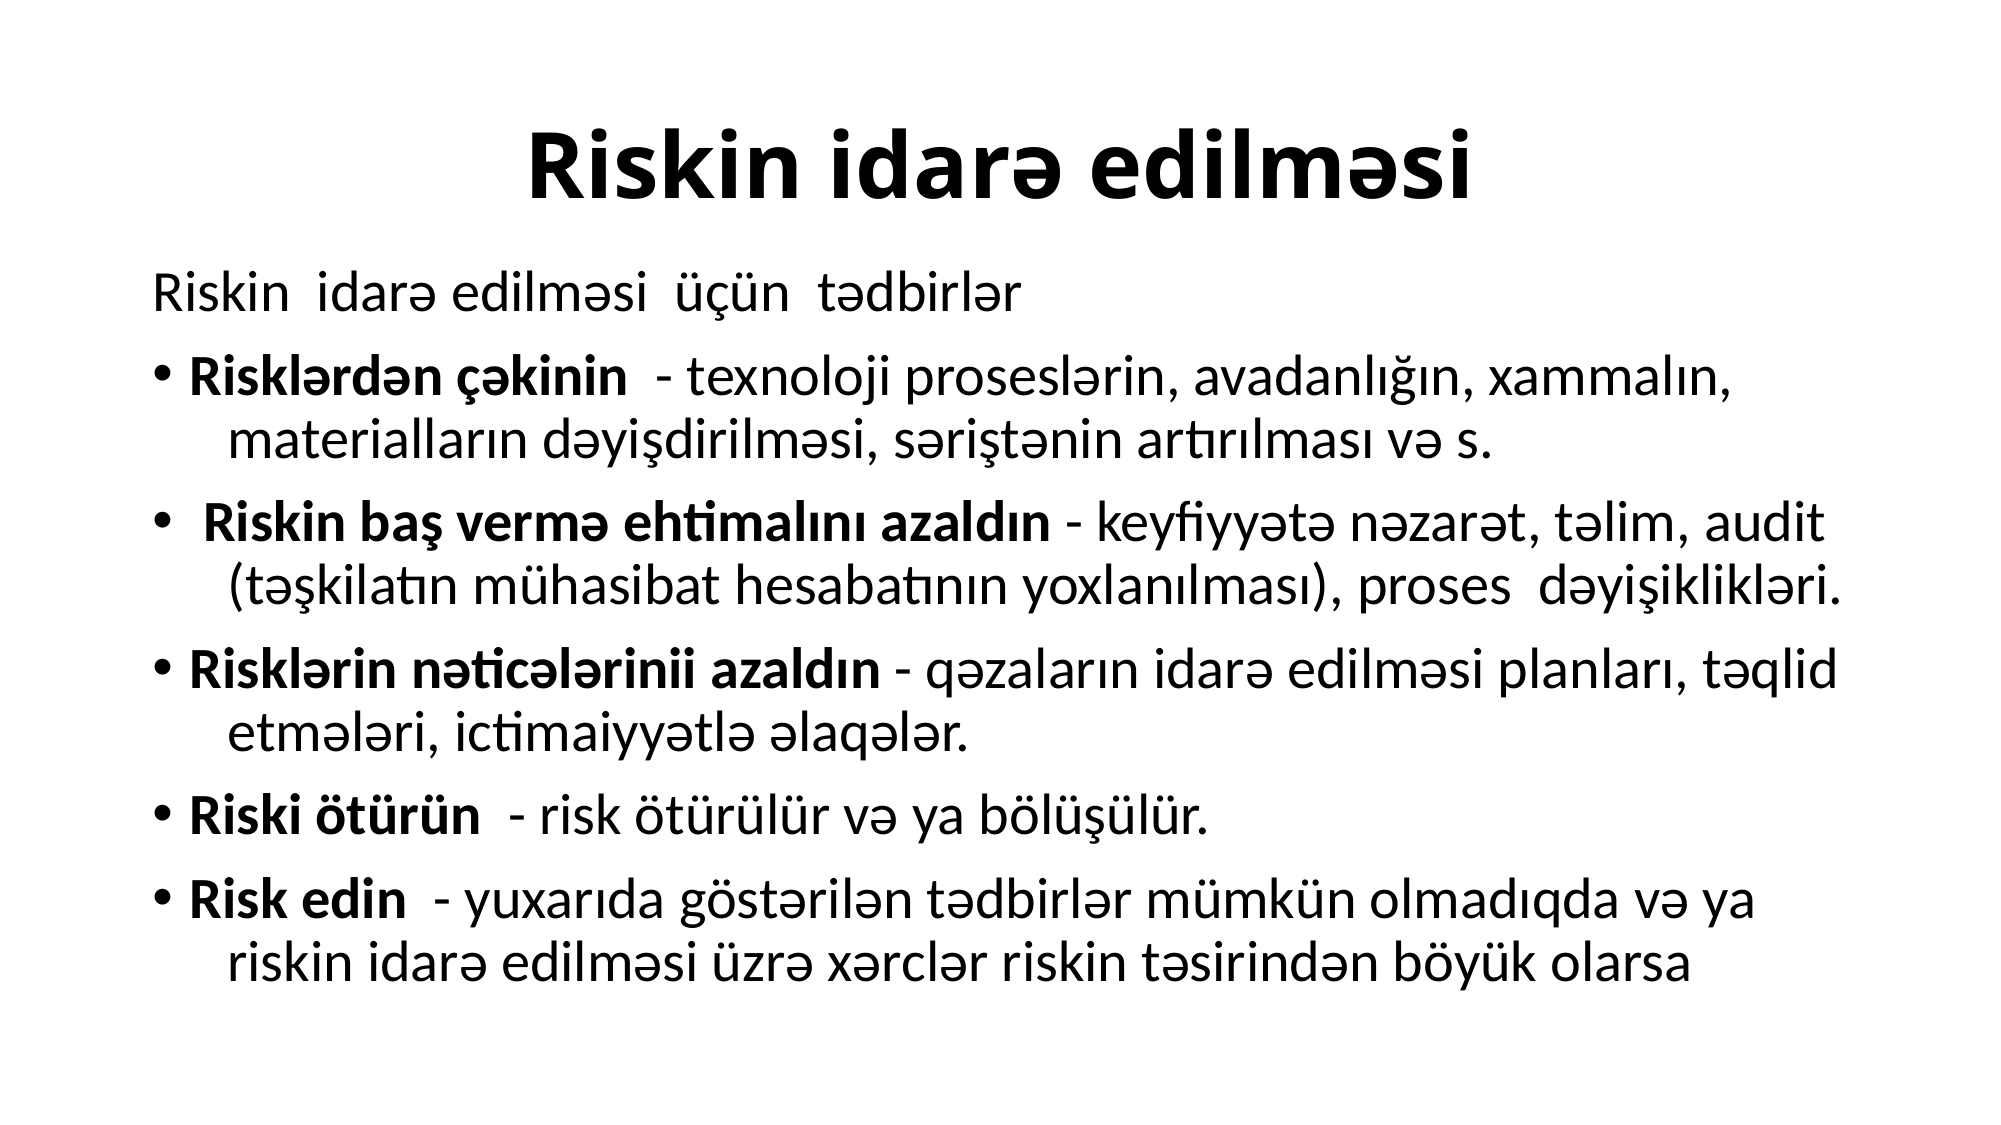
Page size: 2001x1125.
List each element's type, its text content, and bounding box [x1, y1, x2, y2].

title Riskin idarə edilməsi [137, 59, 1863, 253]
list Riskin idarə edilməsi üçün tədbirlər Risklərdən çəkinin - texnoloji proseslərin, avadanlığın, xammalın, materialların dəyişdirilməsi, səriştənin artırılması və s. Riskin baş vermə ehtimalını azaldın - keyfiyyətə nəzarət, təlim, audit (təşkilatın mühasibat hesabatının yoxlanılması), proses dəyişiklikləri. Risklərin nəticələrinii azaldın - qəzaların idarə edilməsi planları, təqlid etmələri, ictimaiyyətlə əlaqələr. Riski ötürün - risk ötürülür və ya bölüşülür. Risk edin - yuxarıda göstərilən tədbirlər mümkün olmadıqda və ya riskin idarə edilməsi üzrə xərclər riskin təsirindən böyük olarsa [137, 253, 1863, 1014]
